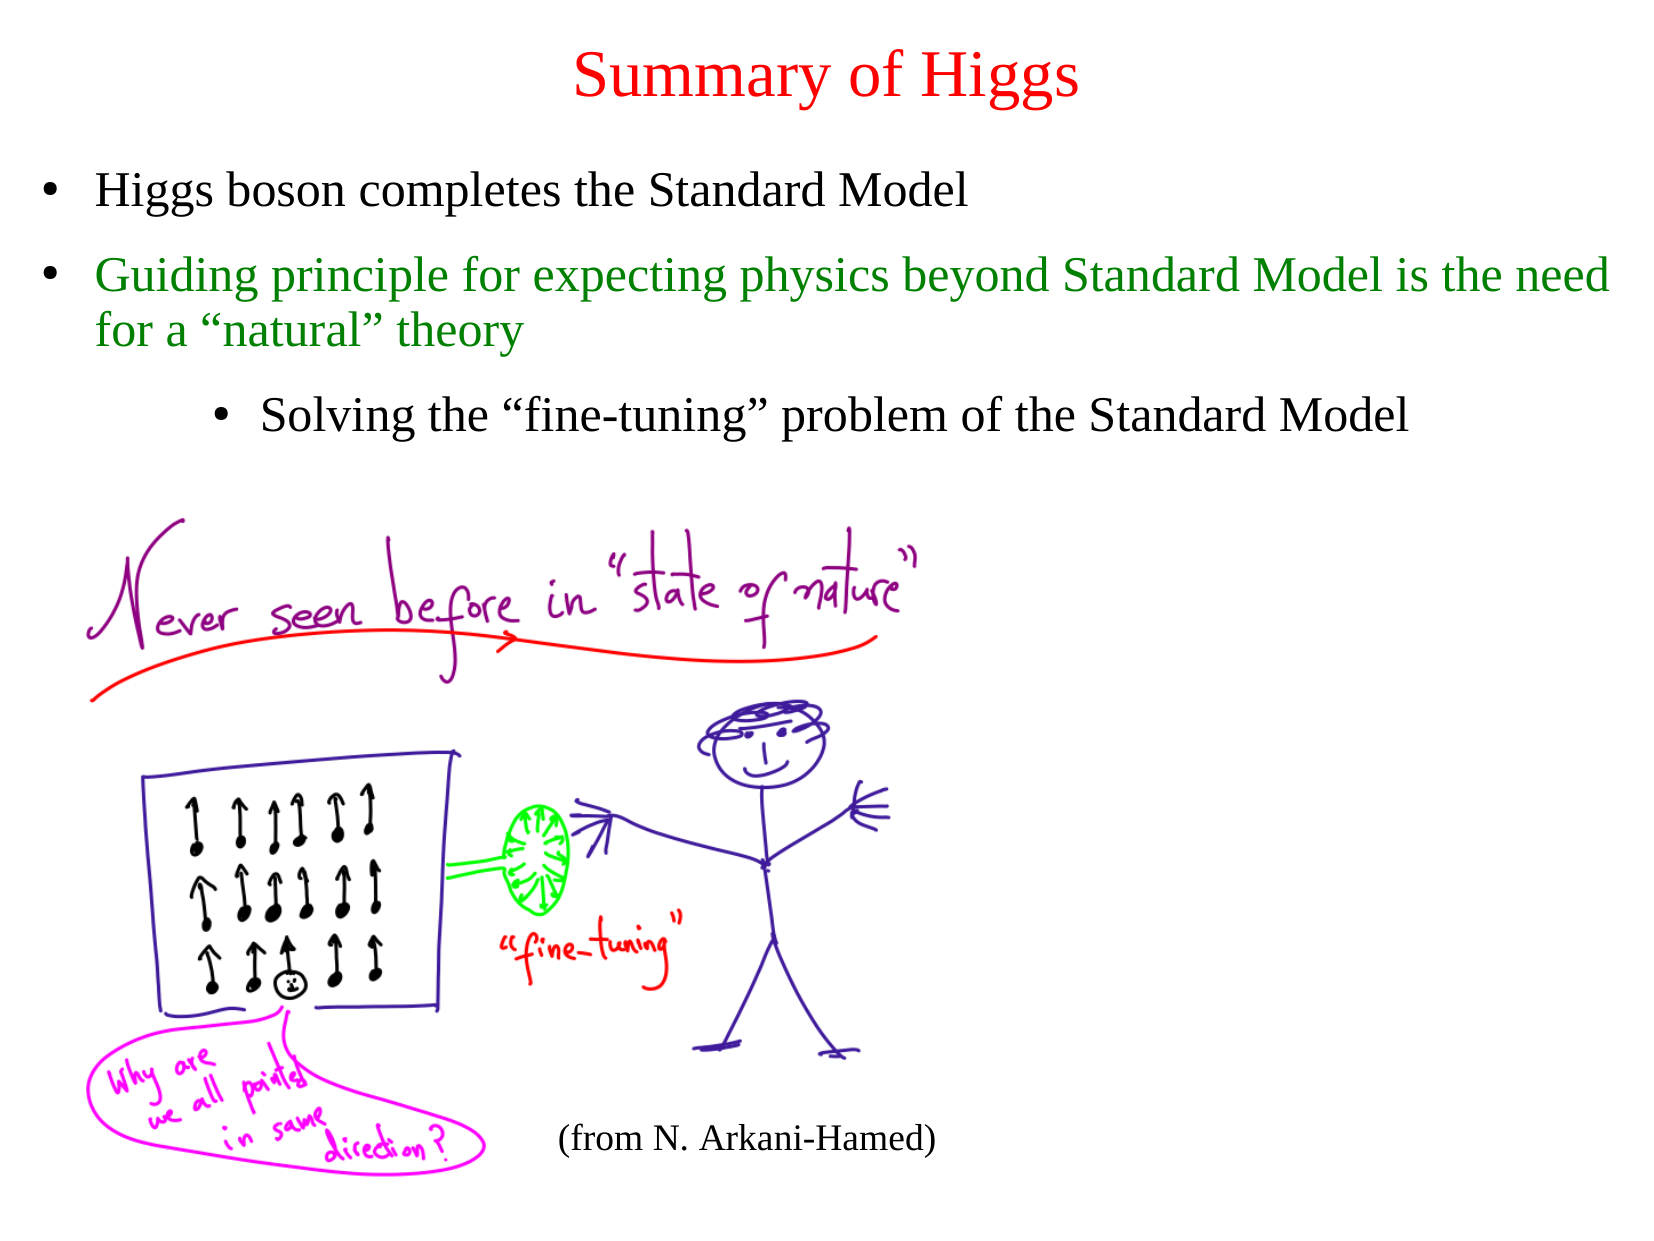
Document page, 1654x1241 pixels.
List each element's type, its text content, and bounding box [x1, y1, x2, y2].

text_box (from N. Arkani-Hamed) [557, 1117, 936, 1159]
picture [69, 498, 943, 1196]
list Higgs boson completes the Standard Model Guiding principle for expecting physics beyond Standard Model is the need for a “natural” theory Solving the “fine-tuning” problem of the Standard Model [23, 162, 1654, 944]
title Summary of Higgs [128, 5, 1541, 144]
